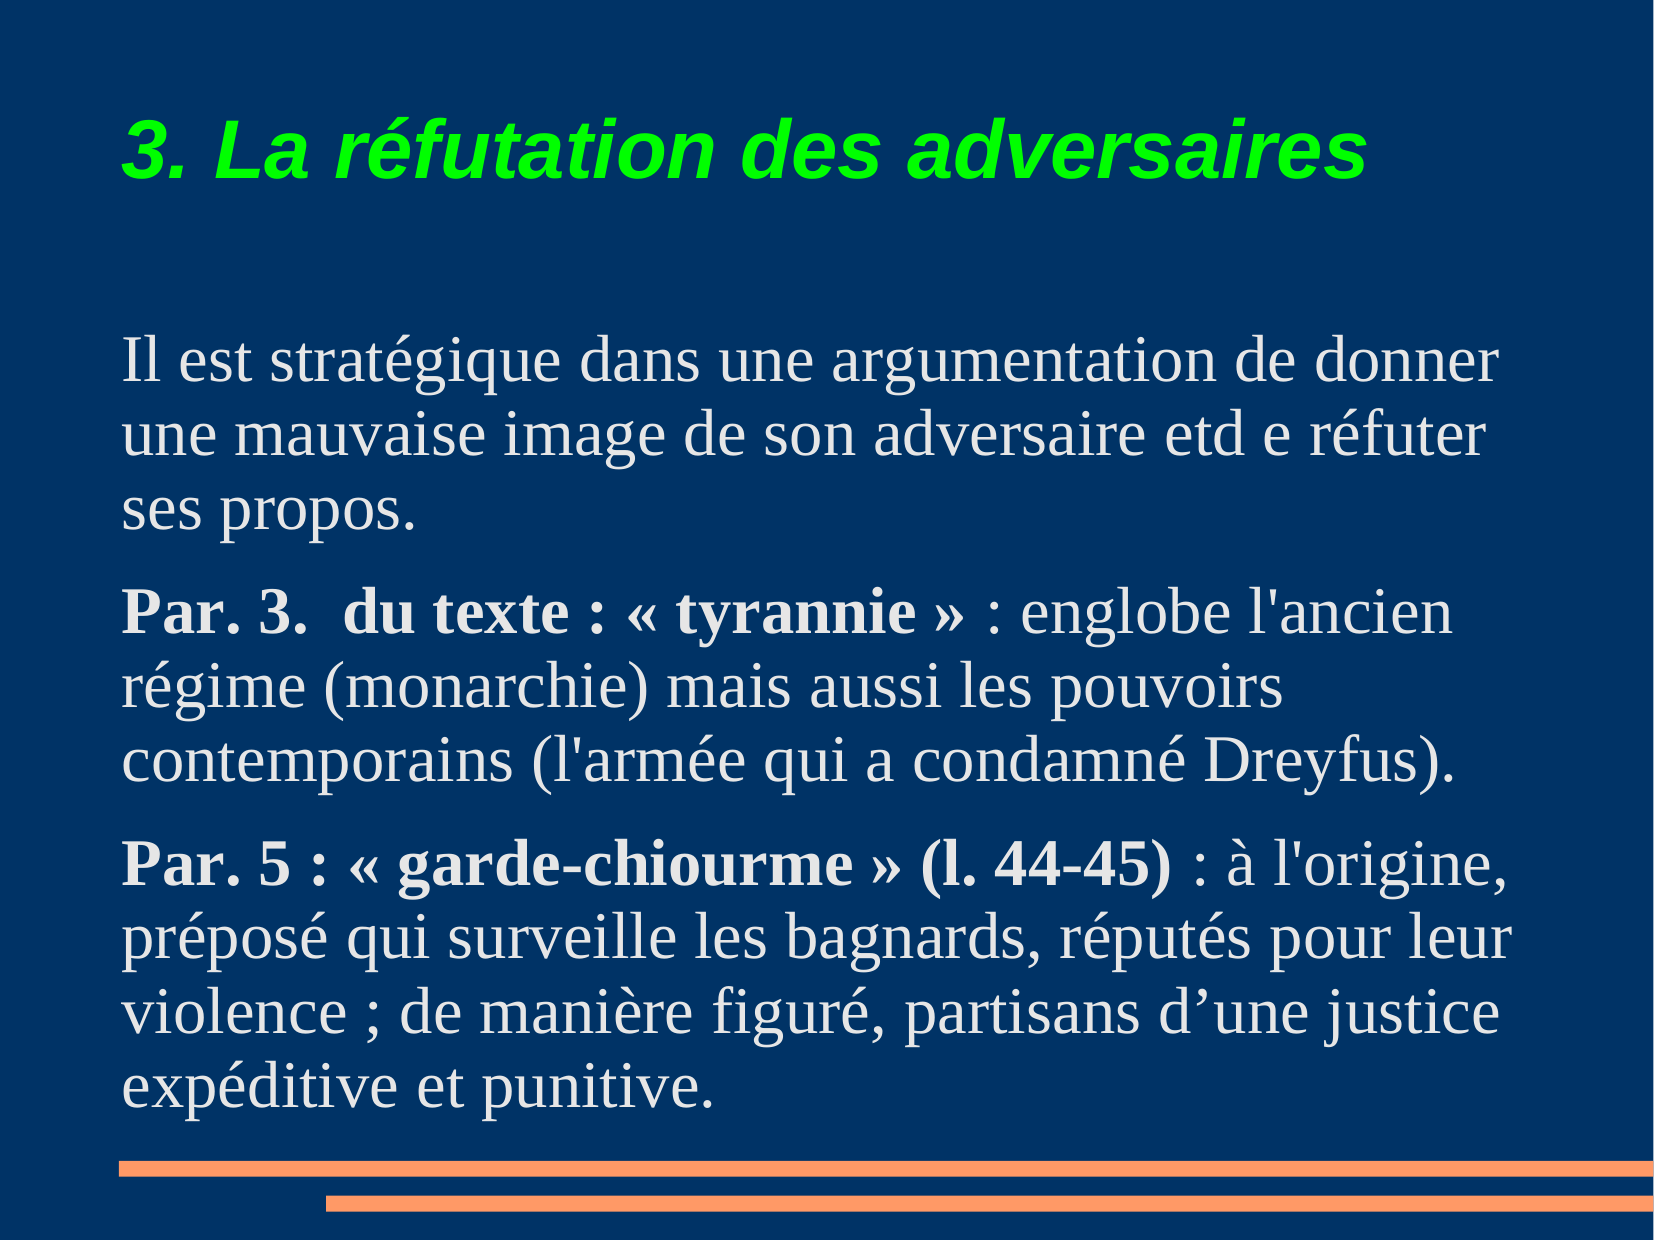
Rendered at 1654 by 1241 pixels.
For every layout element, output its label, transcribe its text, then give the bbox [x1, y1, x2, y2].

title 3. La réfutation des adversaires [121, 53, 1534, 246]
list Il est stratégique dans une argumentation de donner une mauvaise image de son adversaire etd e réfuter ses propos. Par. 3. du texte : « tyrannie » : englobe l'ancien régime (monarchie) mais aussi les pouvoirs contemporains (l'armée qui a condamné Dreyfus). Par. 5 : « garde-chiourme » (l. 44-45) : à l'origine, préposé qui surveille les bagnards, réputés pour leur violence ; de manière figuré, partisans d’une justice expéditive et punitive. [121, 322, 1561, 1122]
